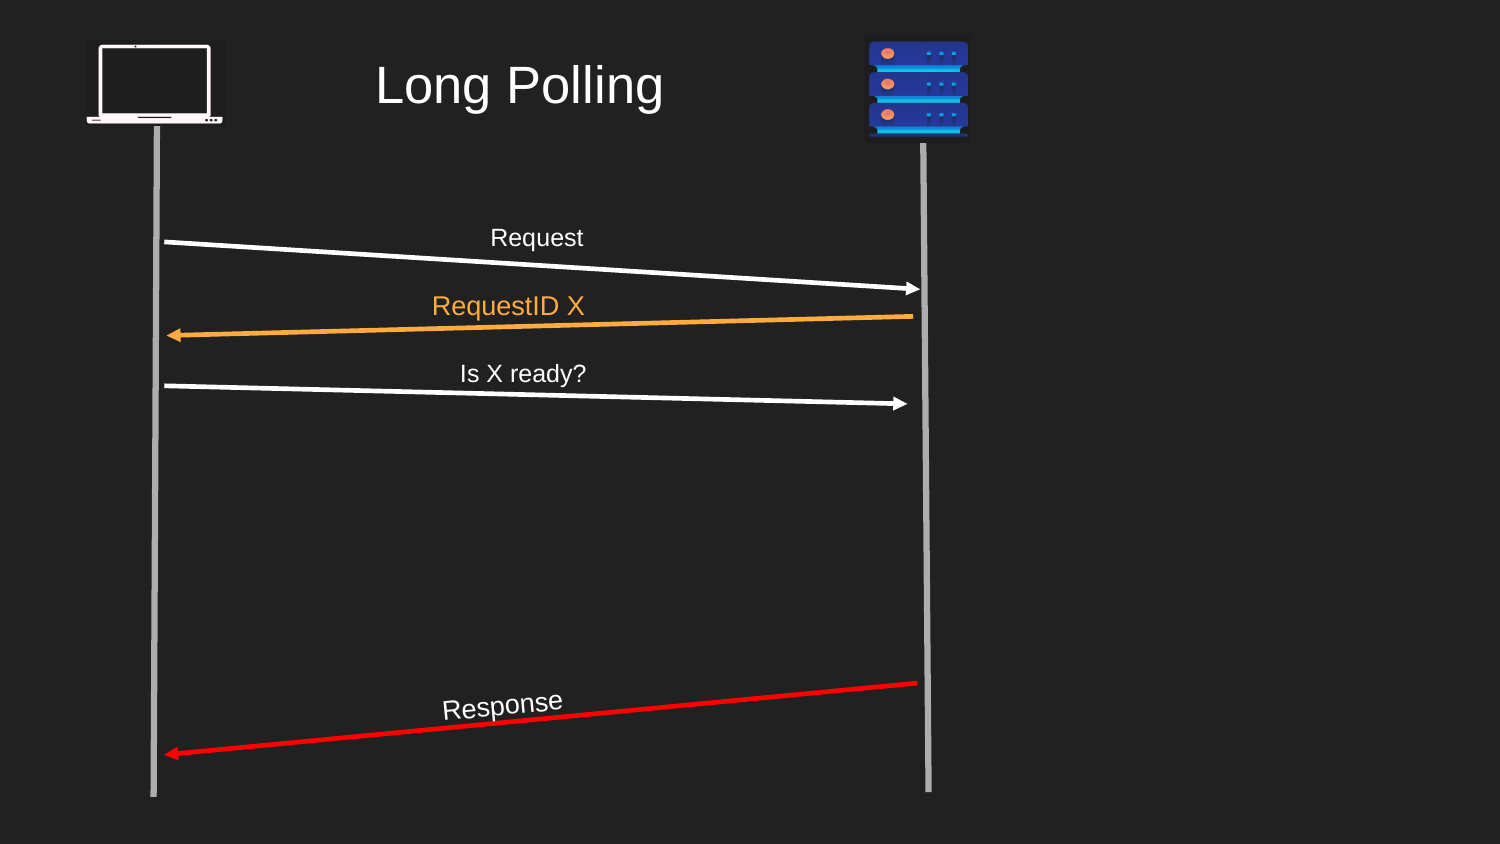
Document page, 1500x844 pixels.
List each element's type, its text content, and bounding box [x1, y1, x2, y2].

text_box Is X ready? [445, 342, 614, 402]
picture [864, 35, 971, 143]
text_box Request [475, 206, 645, 267]
text_box RequestID X [416, 272, 606, 336]
text_box Response [424, 664, 599, 743]
picture [85, 40, 226, 126]
title Long Polling [360, 36, 700, 131]
